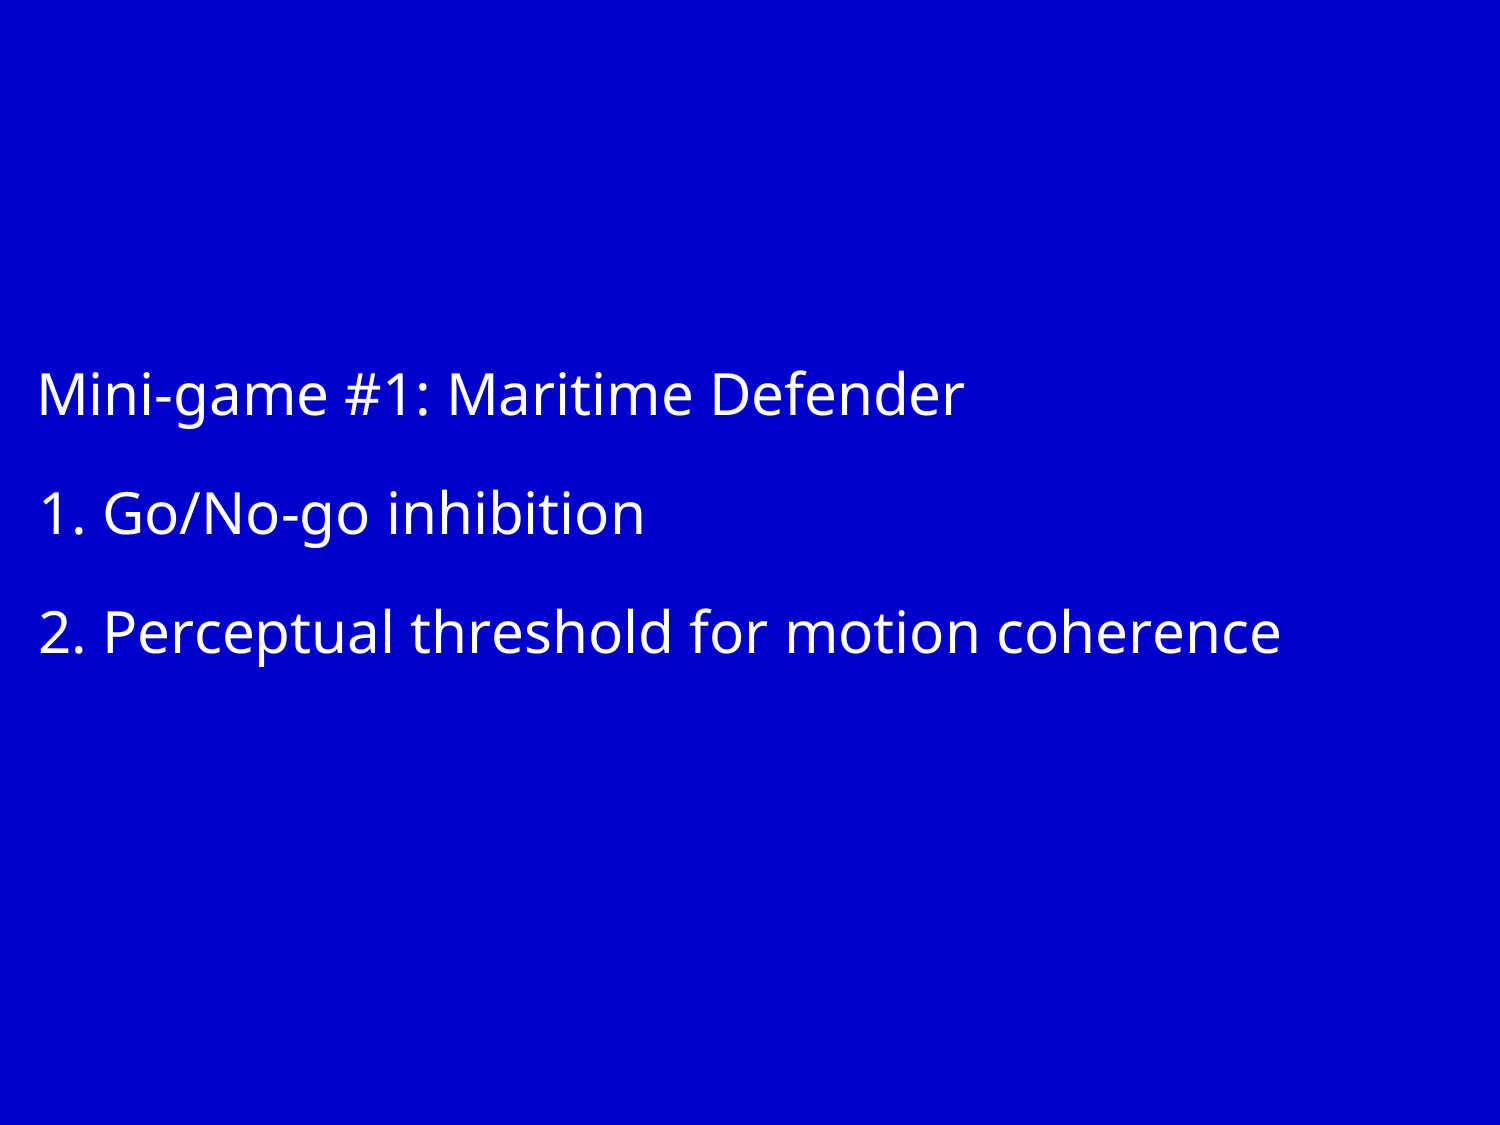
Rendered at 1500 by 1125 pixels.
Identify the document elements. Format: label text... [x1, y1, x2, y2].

title Mini-game #1: Maritime Defender 1. Go/No-go inhibition 2. Perceptual threshold for motion coherence [21, 160, 1478, 824]
